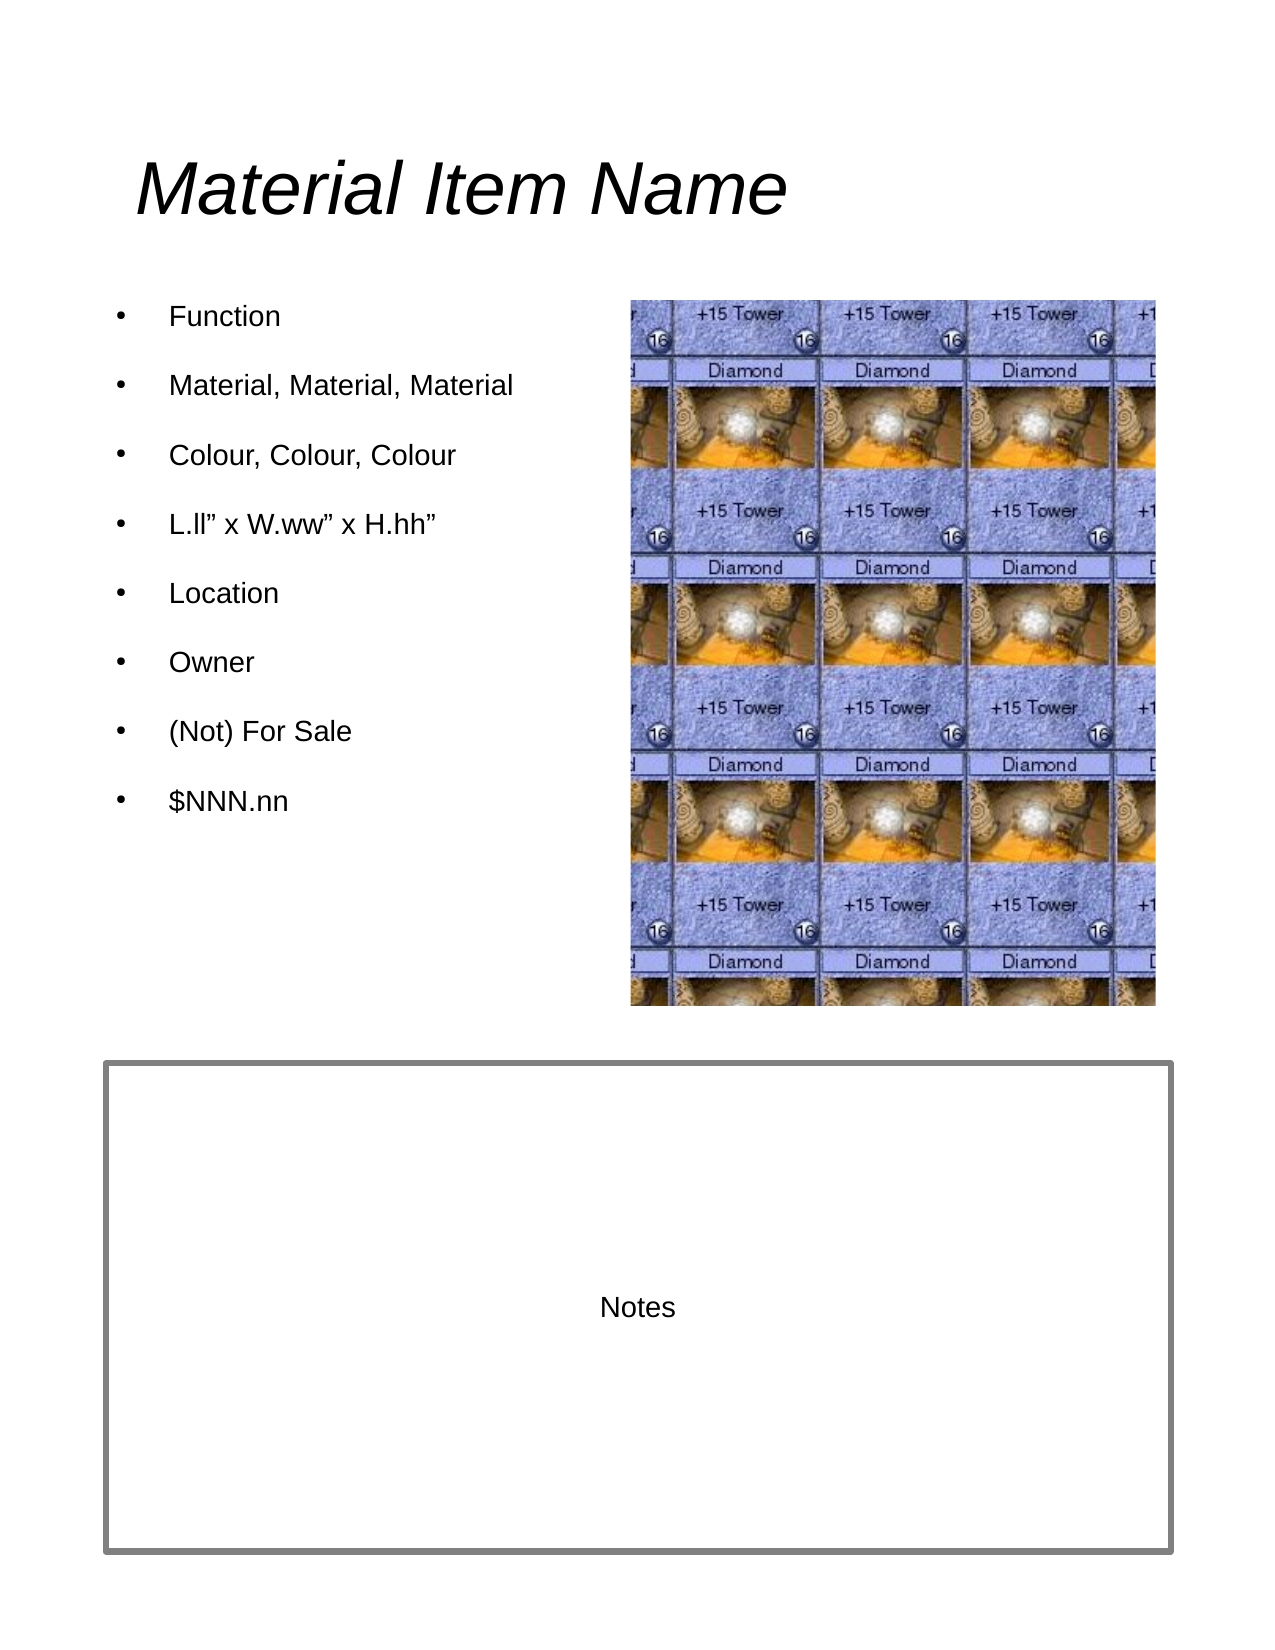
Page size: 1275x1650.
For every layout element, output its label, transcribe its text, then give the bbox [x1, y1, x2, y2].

title Material Item Name [60, 60, 1102, 317]
list Function Material, Material, Material Colour, Colour, Colour L.ll” x W.ww” x H.hh” Location Owner (Not) For Sale $NNN.nn [60, 300, 601, 1064]
list [630, 300, 1156, 1006]
list Notes [105, 1063, 1171, 1552]
